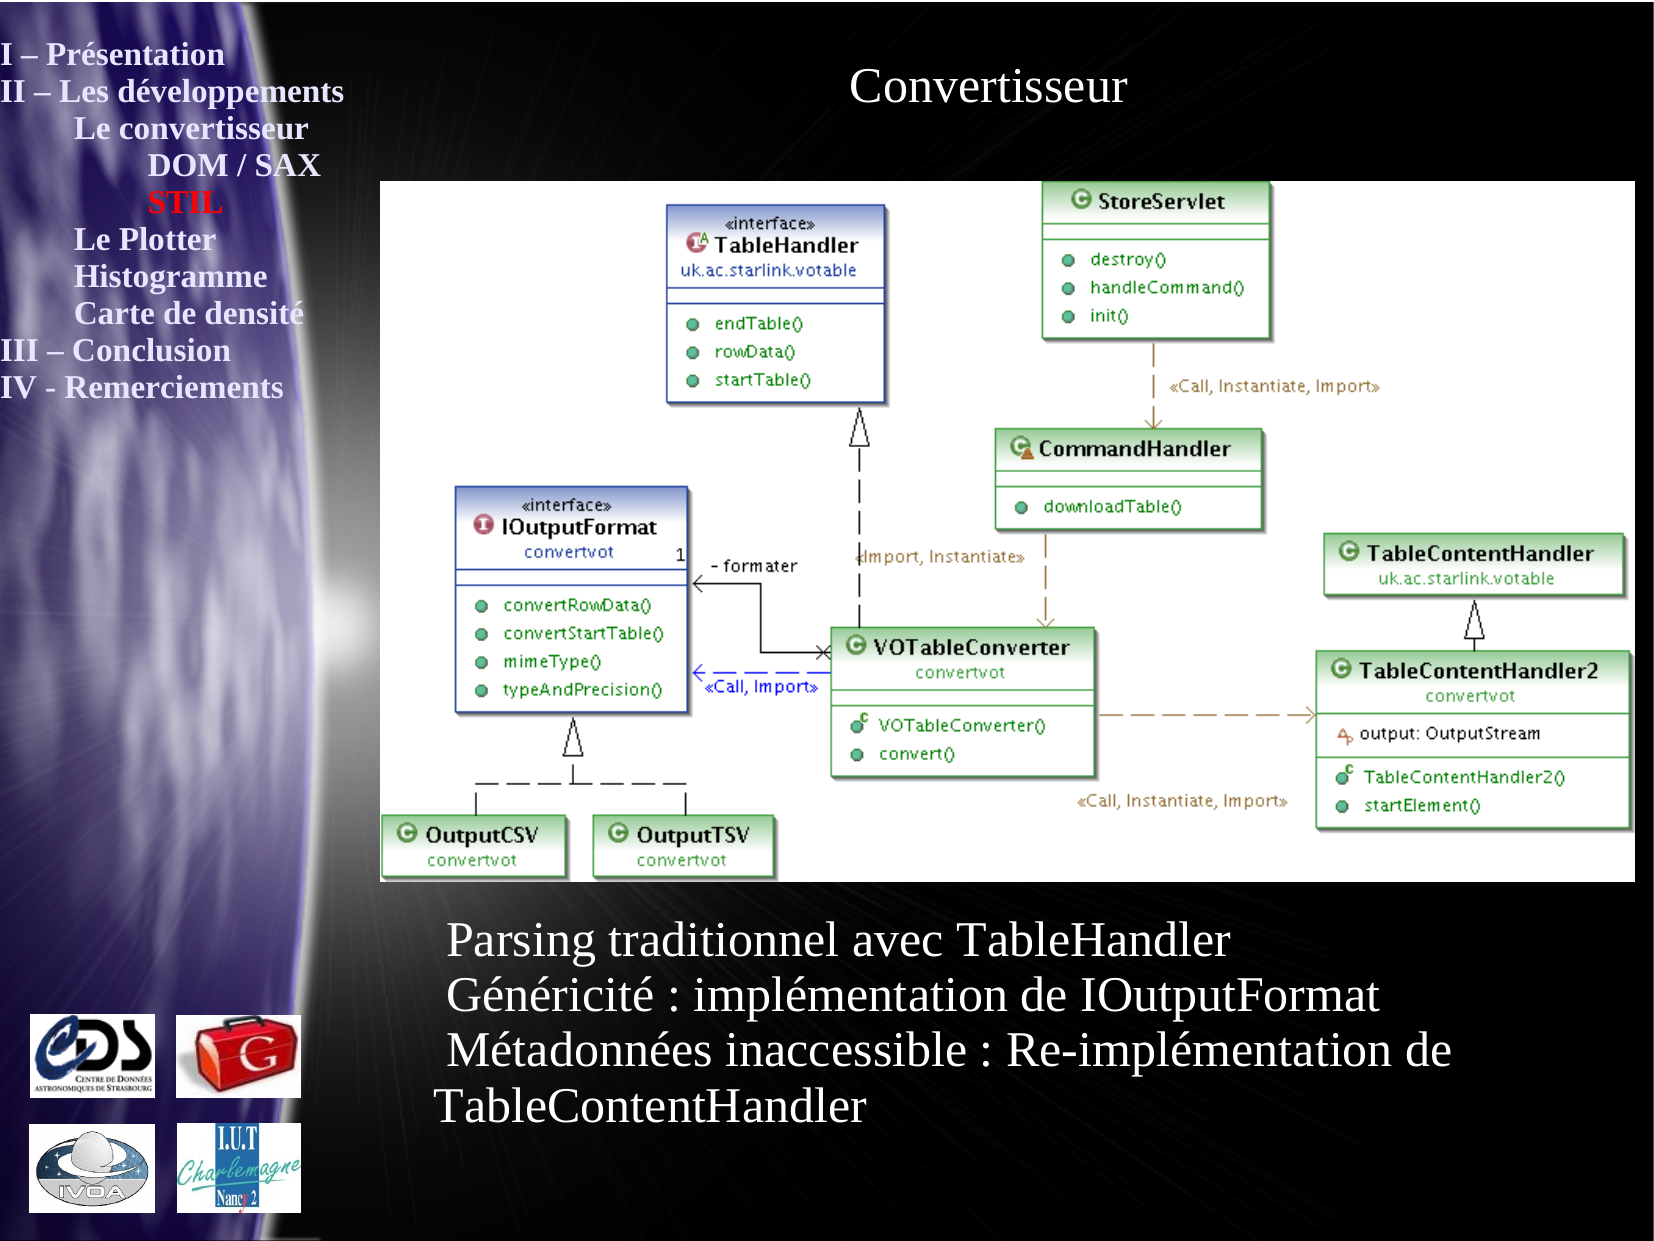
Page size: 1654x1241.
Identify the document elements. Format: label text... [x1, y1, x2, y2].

title I – Présentation II – Les développements Le convertisseur DOM / SAX STIL Le Plotter Histogramme Carte de densité III – Conclusion IV - Remerciements [0, 0, 374, 477]
picture [0, 2, 1654, 1241]
text_box Parsing traditionnel avec TableHandler Généricité : implémentation de IOutputFormat Métadonnées inaccessible : Re-implémentation de TableContentHandler [433, 911, 1593, 1185]
text_box Convertisseur [732, 58, 1246, 140]
